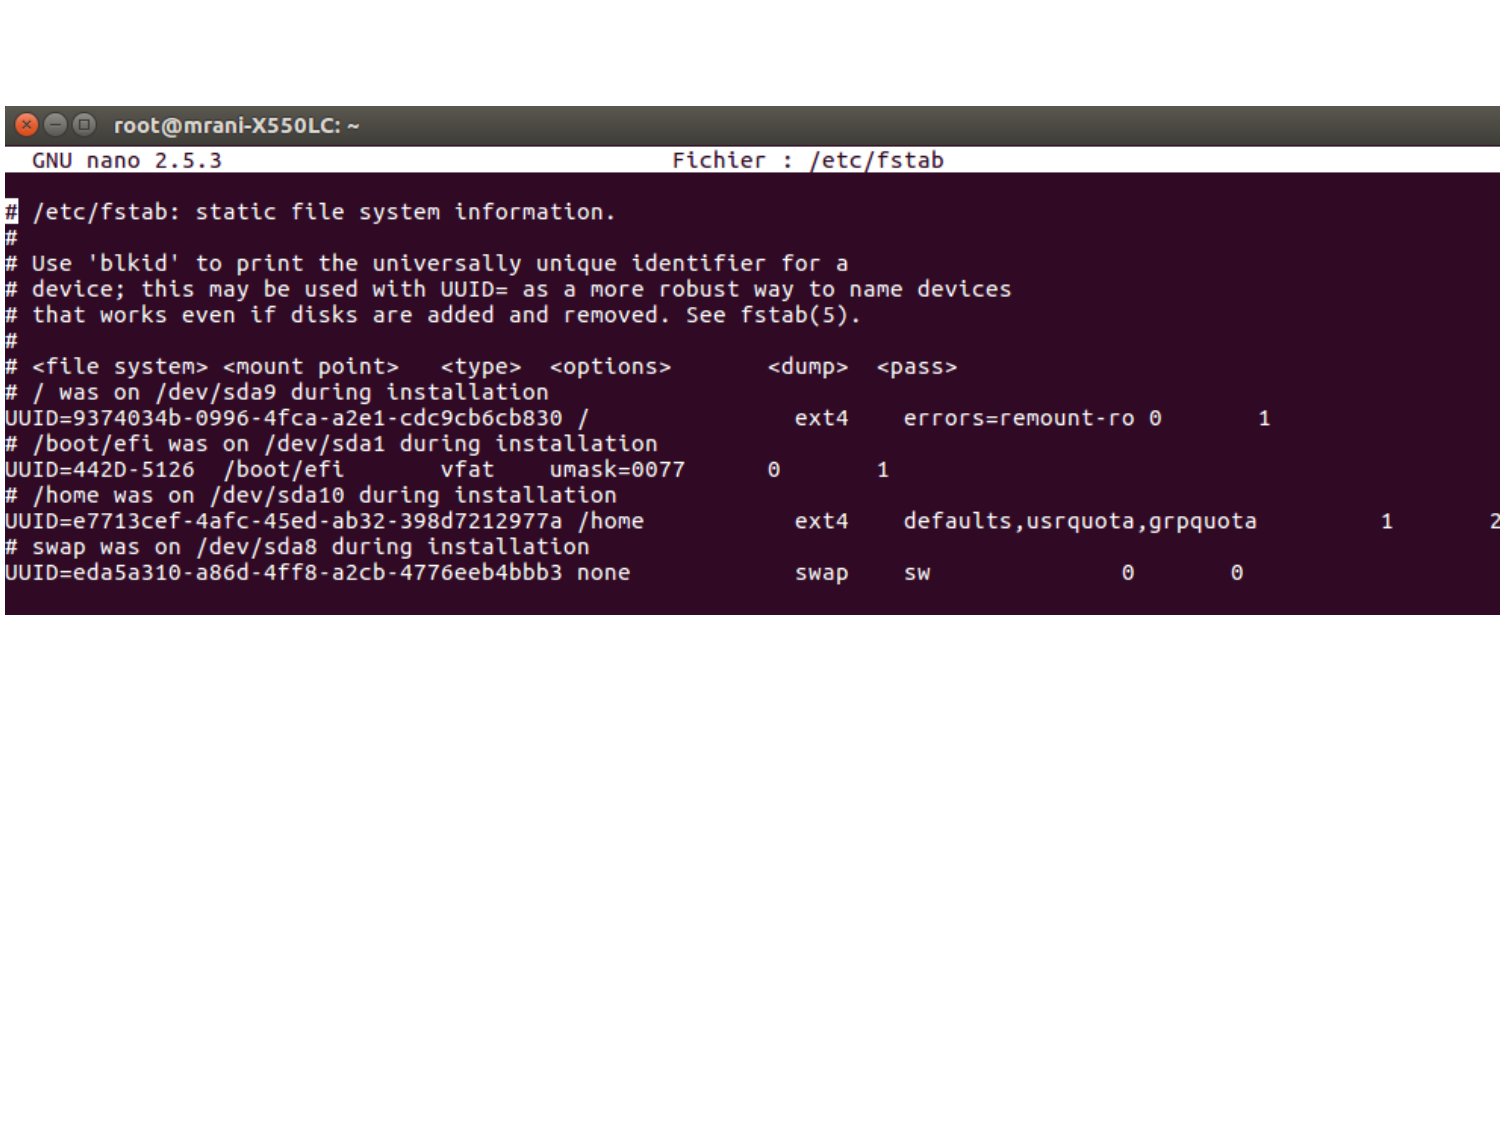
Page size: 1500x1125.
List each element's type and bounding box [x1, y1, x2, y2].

picture [5, 106, 1500, 615]
